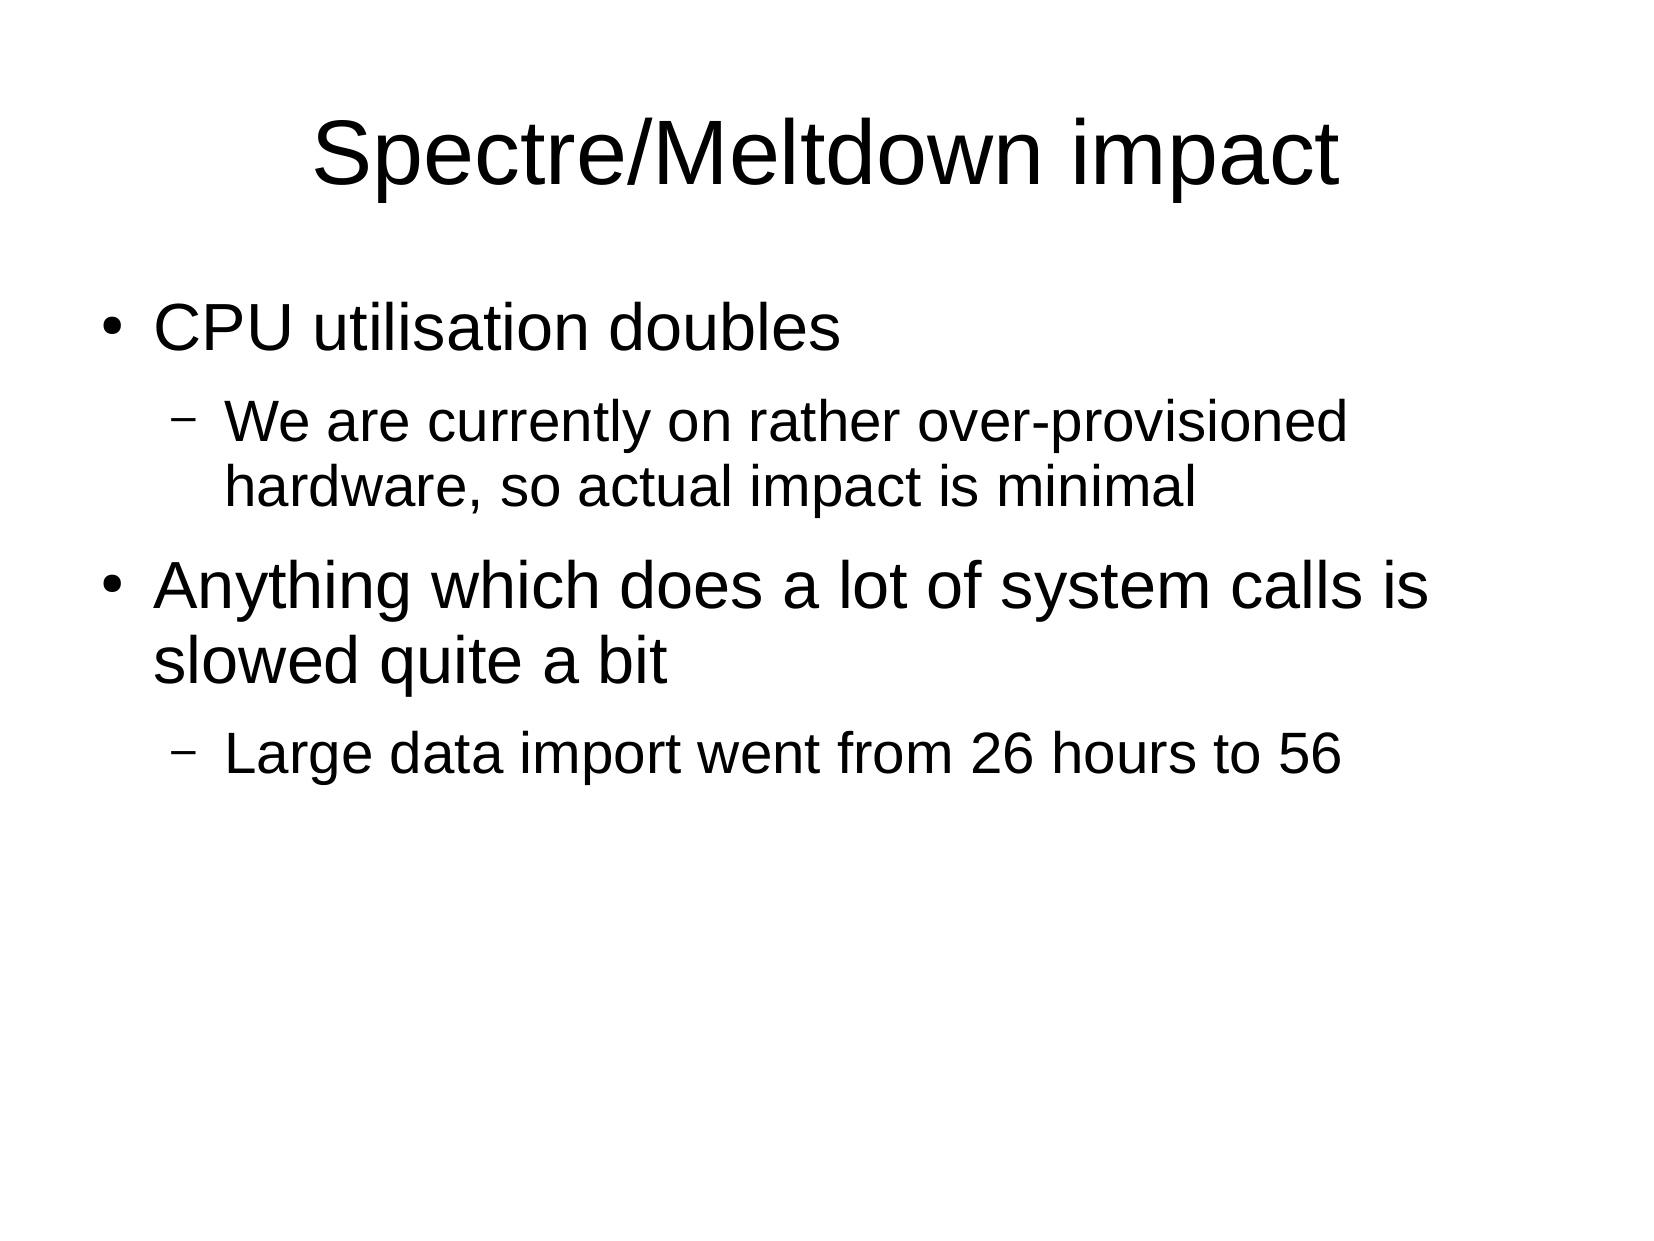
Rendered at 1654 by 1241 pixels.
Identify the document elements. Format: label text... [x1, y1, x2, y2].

list CPU utilisation doubles We are currently on rather over-provisioned hardware, so actual impact is minimal Anything which does a lot of system calls is slowed quite a bit Large data import went from 26 hours to 56 [82, 290, 1571, 1010]
title Spectre/Meltdown impact [82, 49, 1571, 257]
